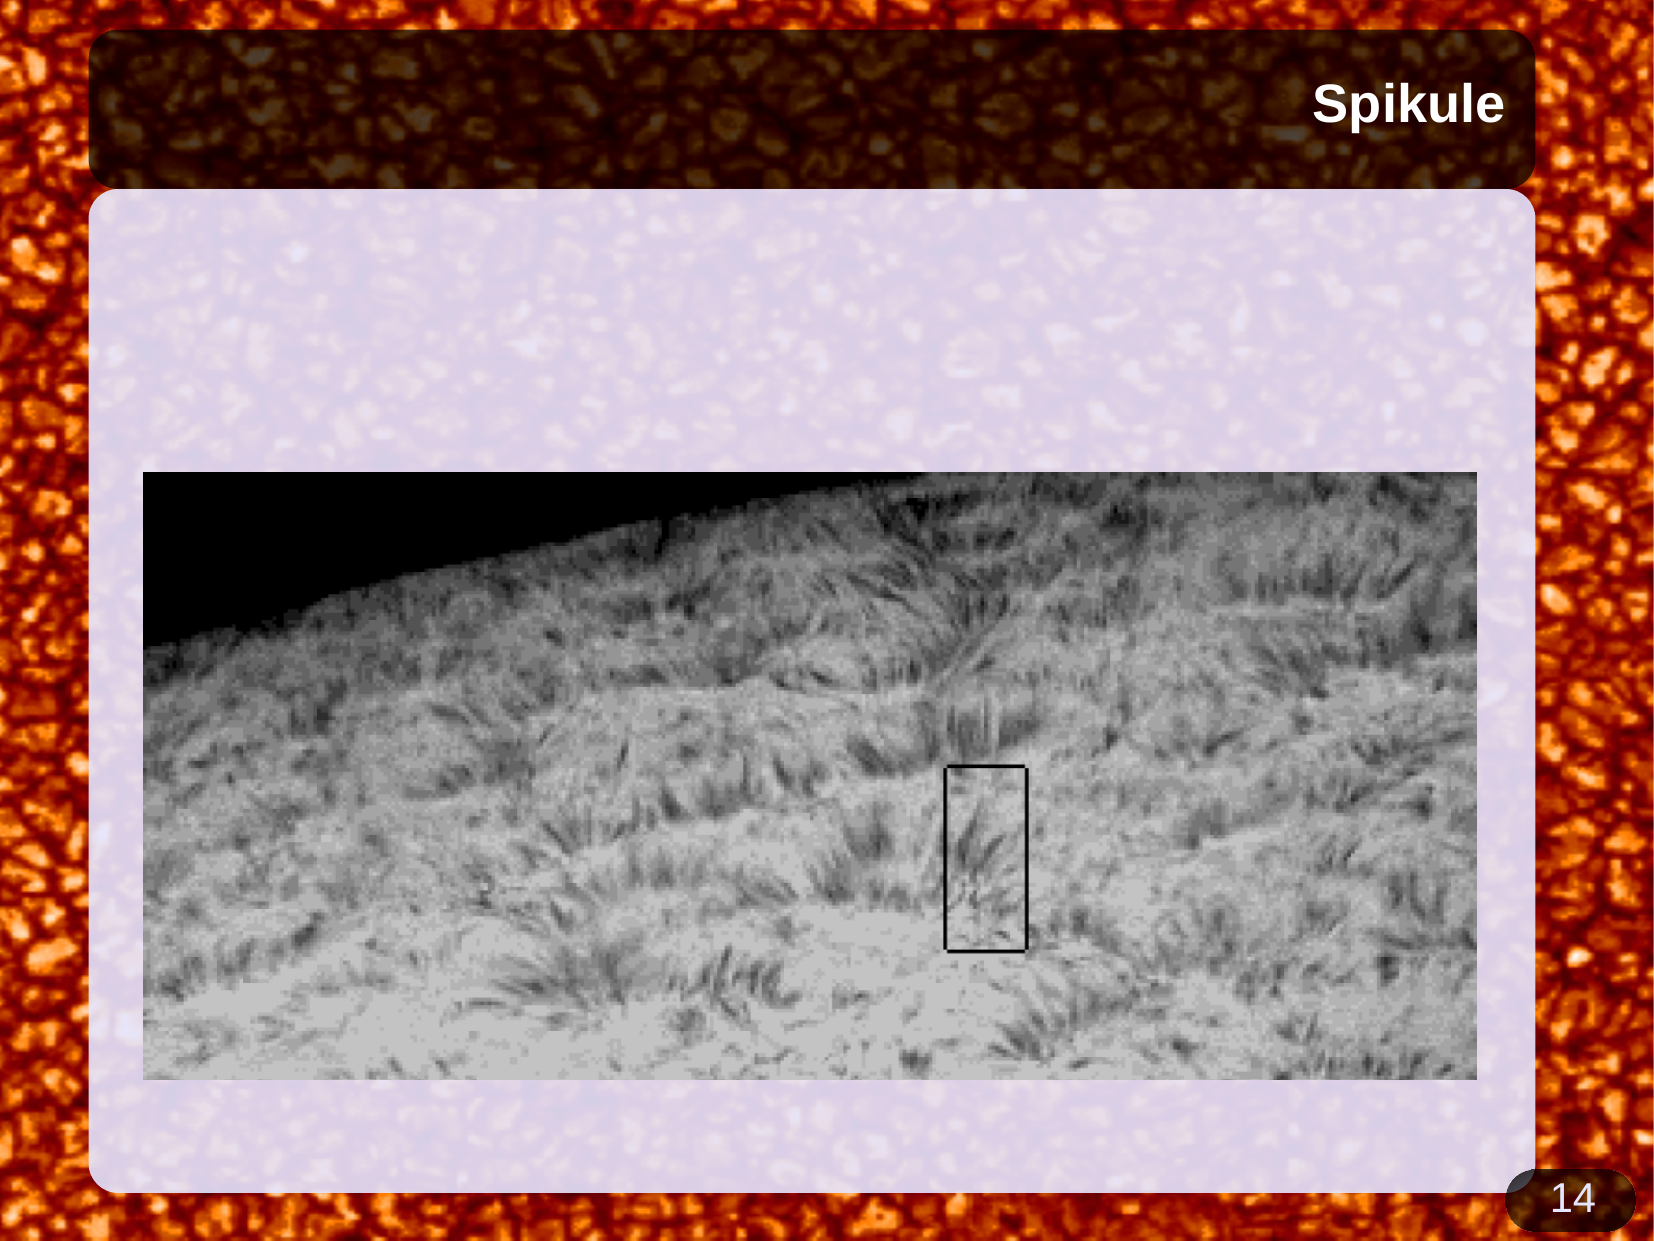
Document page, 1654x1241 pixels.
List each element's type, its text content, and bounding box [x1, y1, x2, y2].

picture [0, 0, 1654, 1241]
title Spikule [118, 59, 1506, 148]
